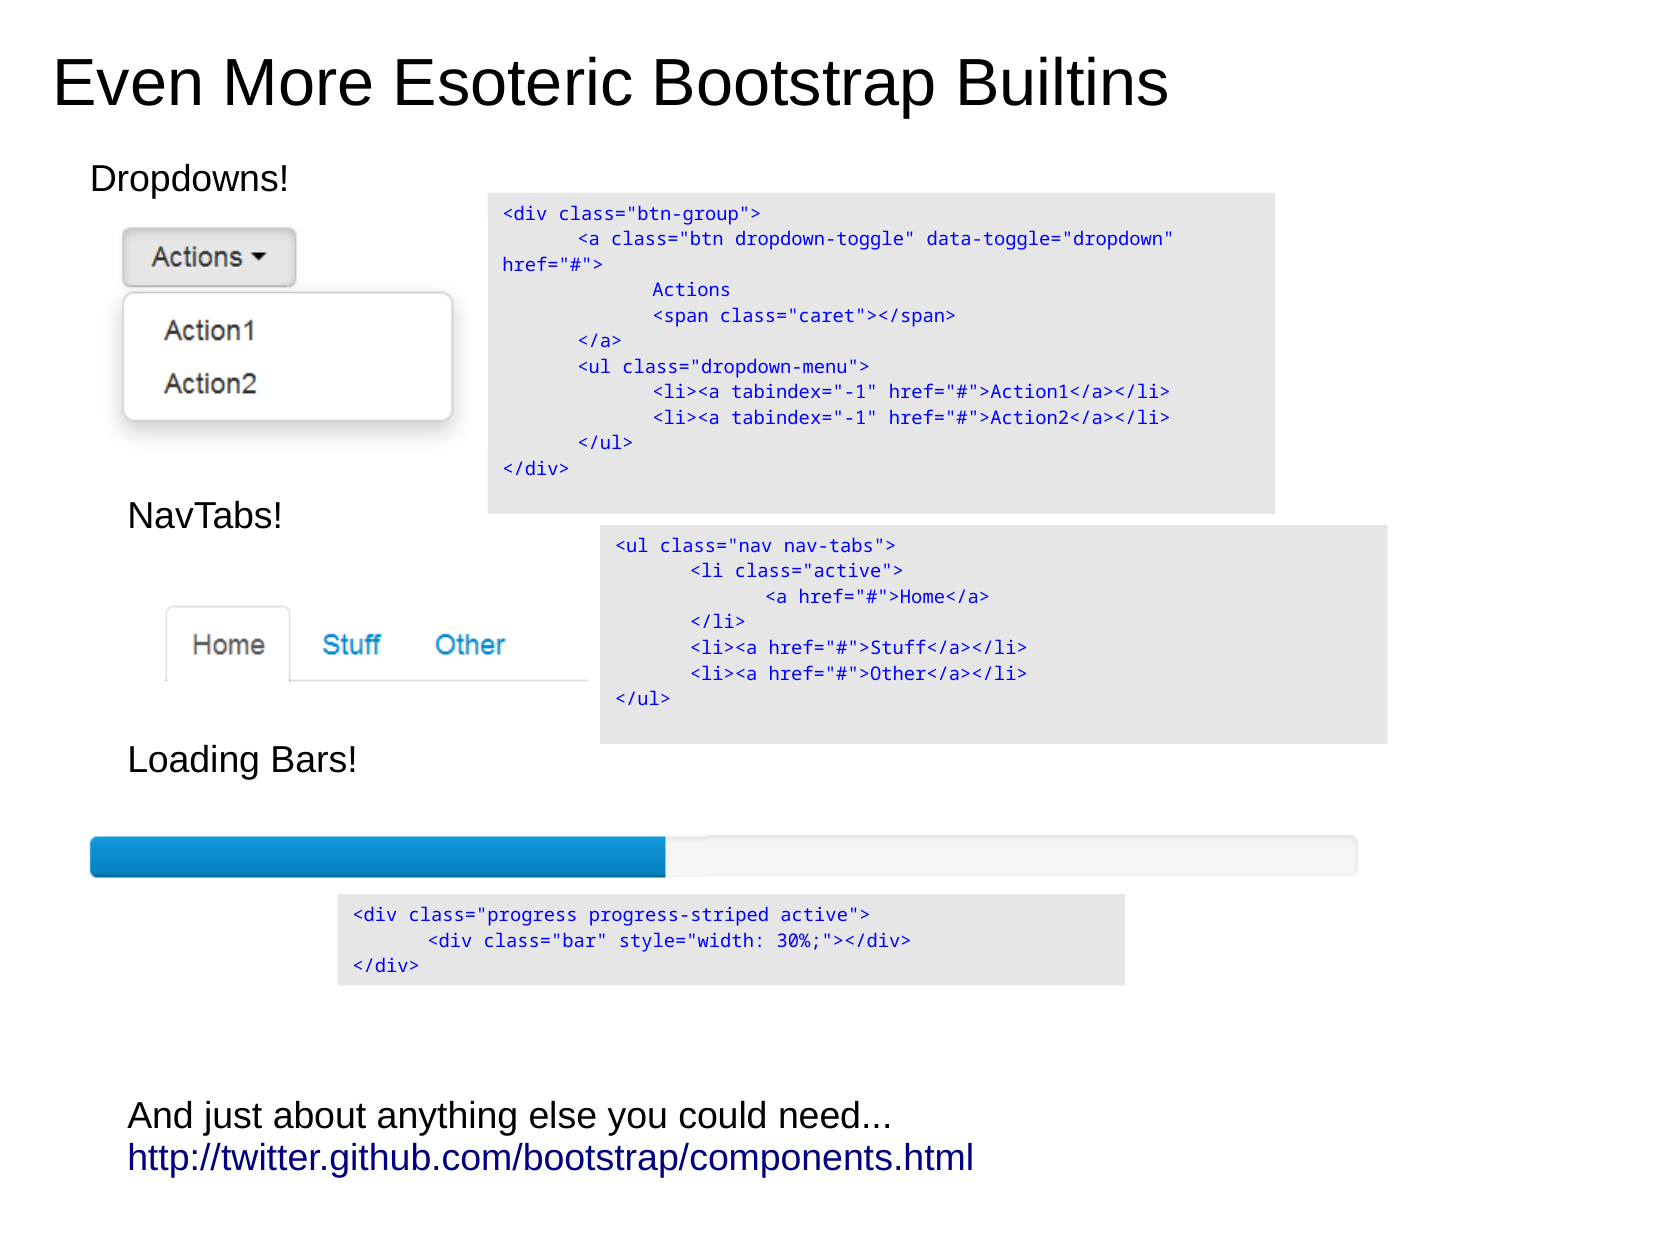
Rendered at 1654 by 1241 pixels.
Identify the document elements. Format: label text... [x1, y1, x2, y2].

text_box And just about anything else you could need... http://twitter.github.com/bootstrap/components.html [112, 1087, 1088, 1187]
text_box NavTabs! [112, 487, 863, 545]
text_box Loading Bars! [112, 730, 863, 788]
text_box Even More Esoteric Bootstrap Builtins [37, 37, 1201, 128]
text_box Dropdowns! [75, 150, 826, 207]
text_box <ul class="nav nav-tabs"> <li class="active"> <a href="#">Home</a> </li> <li><a href="#">Stuff</a></li> <li><a href="#">Other</a></li> </ul> [600, 525, 1388, 717]
picture [99, 220, 488, 451]
picture [70, 821, 1388, 901]
text_box <div class="btn-group"> <a class="btn dropdown-toggle" data-toggle="dropdown" href="#"> Actions <span class="caret"></span> </a> <ul class="dropdown-menu"> <li><a tabindex="-1" href="#">Action1</a></li> <li><a tabindex="-1" href="#">Action2</a></li> </ul> </div> [487, 192, 1276, 451]
picture [150, 584, 588, 713]
text_box <div class="progress progress-striped active"> <div class="bar" style="width: 30%;"></div> </div> [337, 894, 1126, 976]
